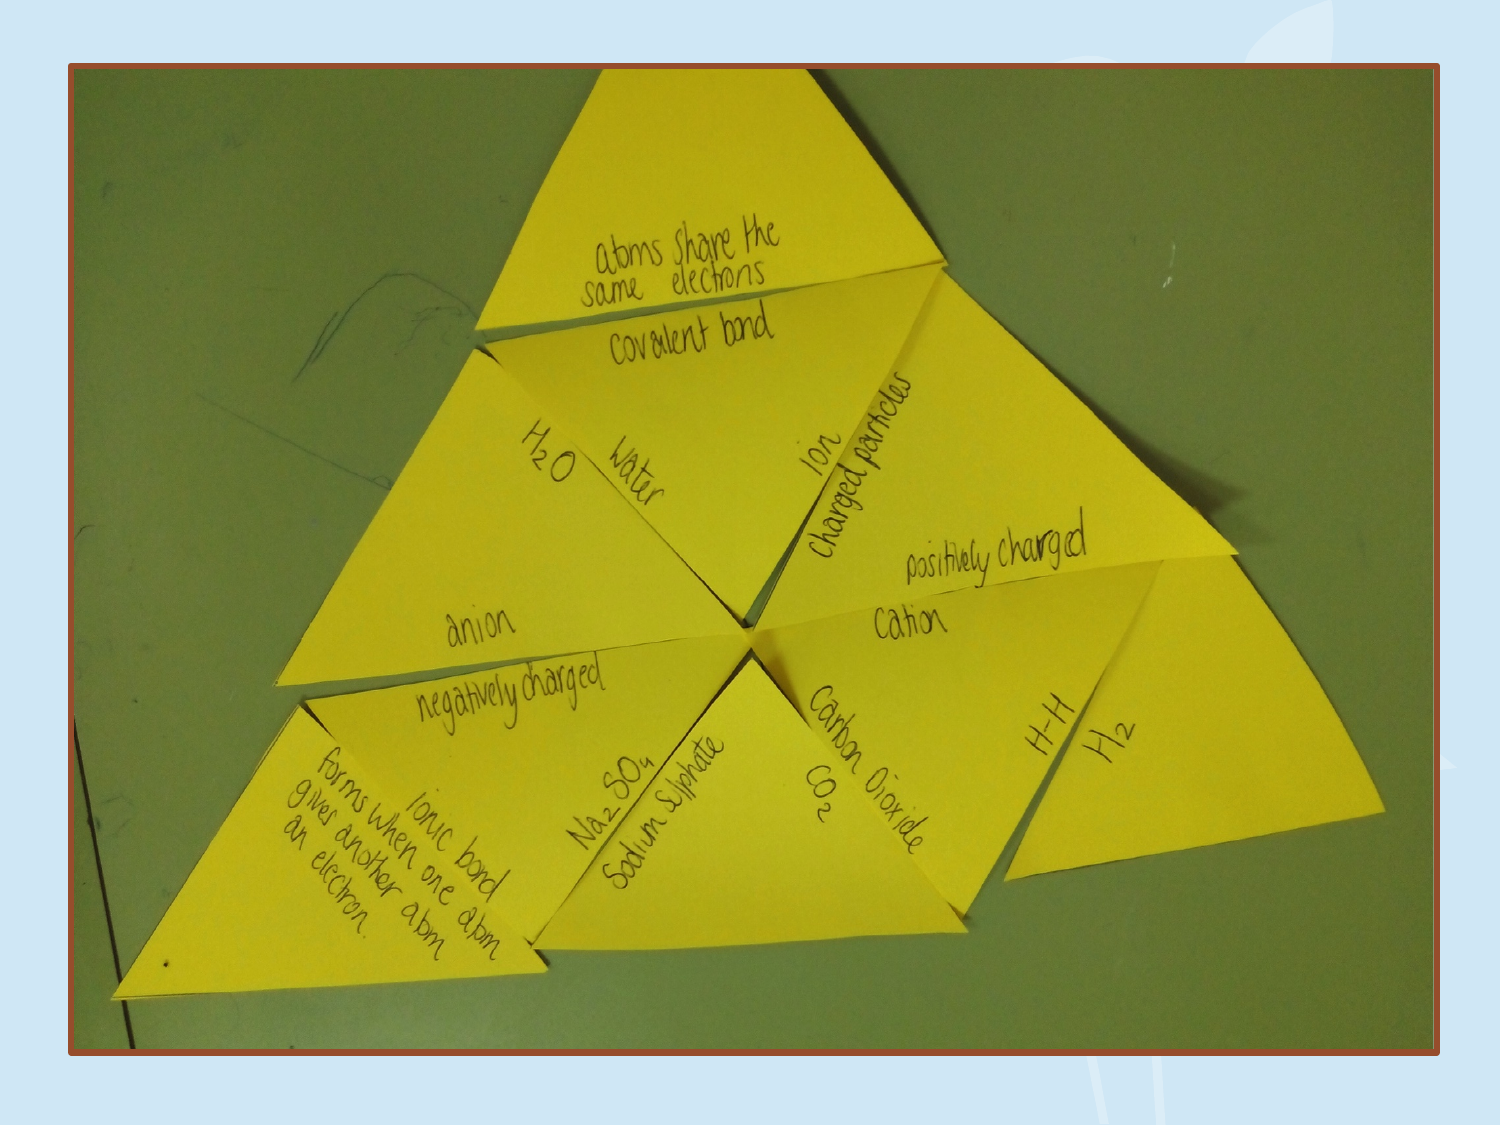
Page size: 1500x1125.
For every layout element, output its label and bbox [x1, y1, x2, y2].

picture [74, 68, 1434, 1050]
